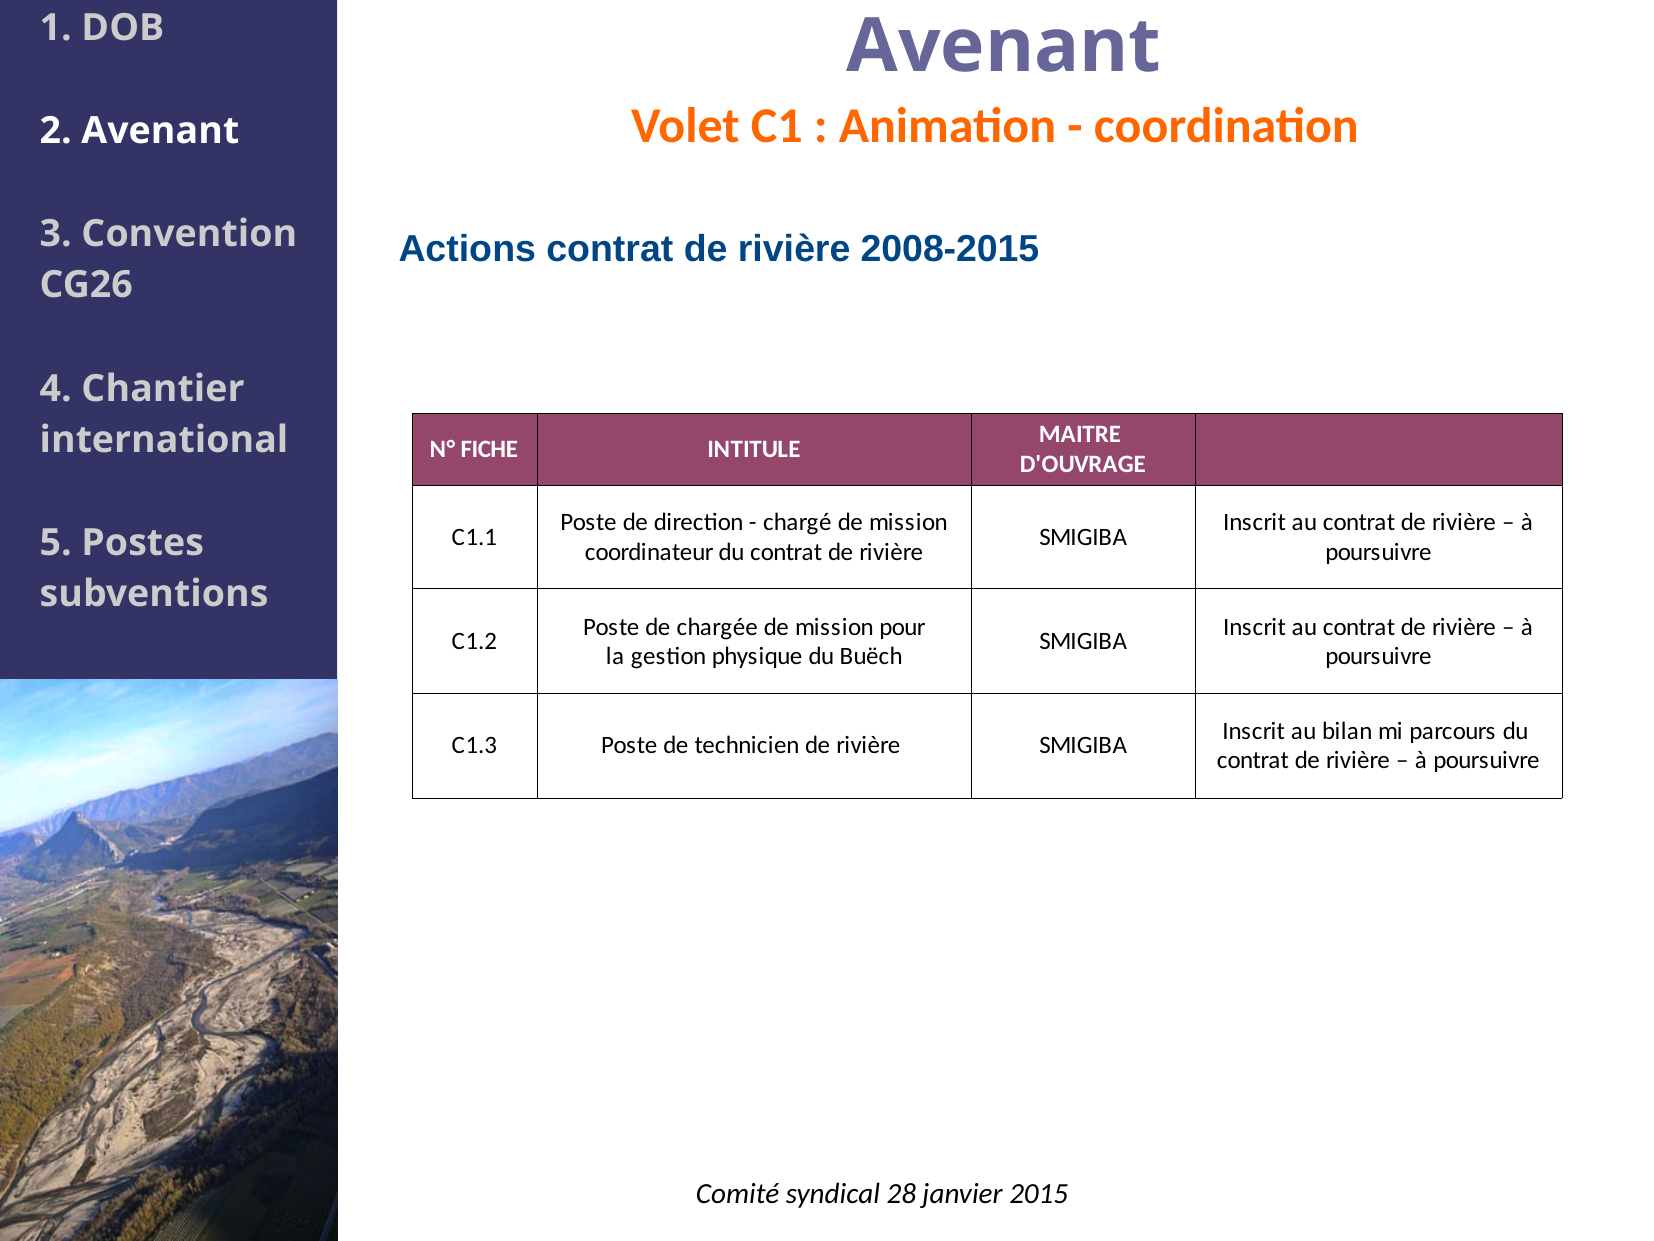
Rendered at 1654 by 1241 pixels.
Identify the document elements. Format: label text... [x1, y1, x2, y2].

text_box Avenant [324, 0, 1654, 242]
text_box Actions contrat de rivière 2008-2015 [383, 220, 1182, 320]
picture [0, 679, 338, 1241]
picture [412, 413, 1565, 800]
text_box Volet C1 : Animation - coordination [360, 97, 1630, 1146]
text_box 1. DOB 2. Avenant 3. Convention CG26 4. Chantier international 5. Postes subventions 6. Natura [0, 0, 338, 679]
